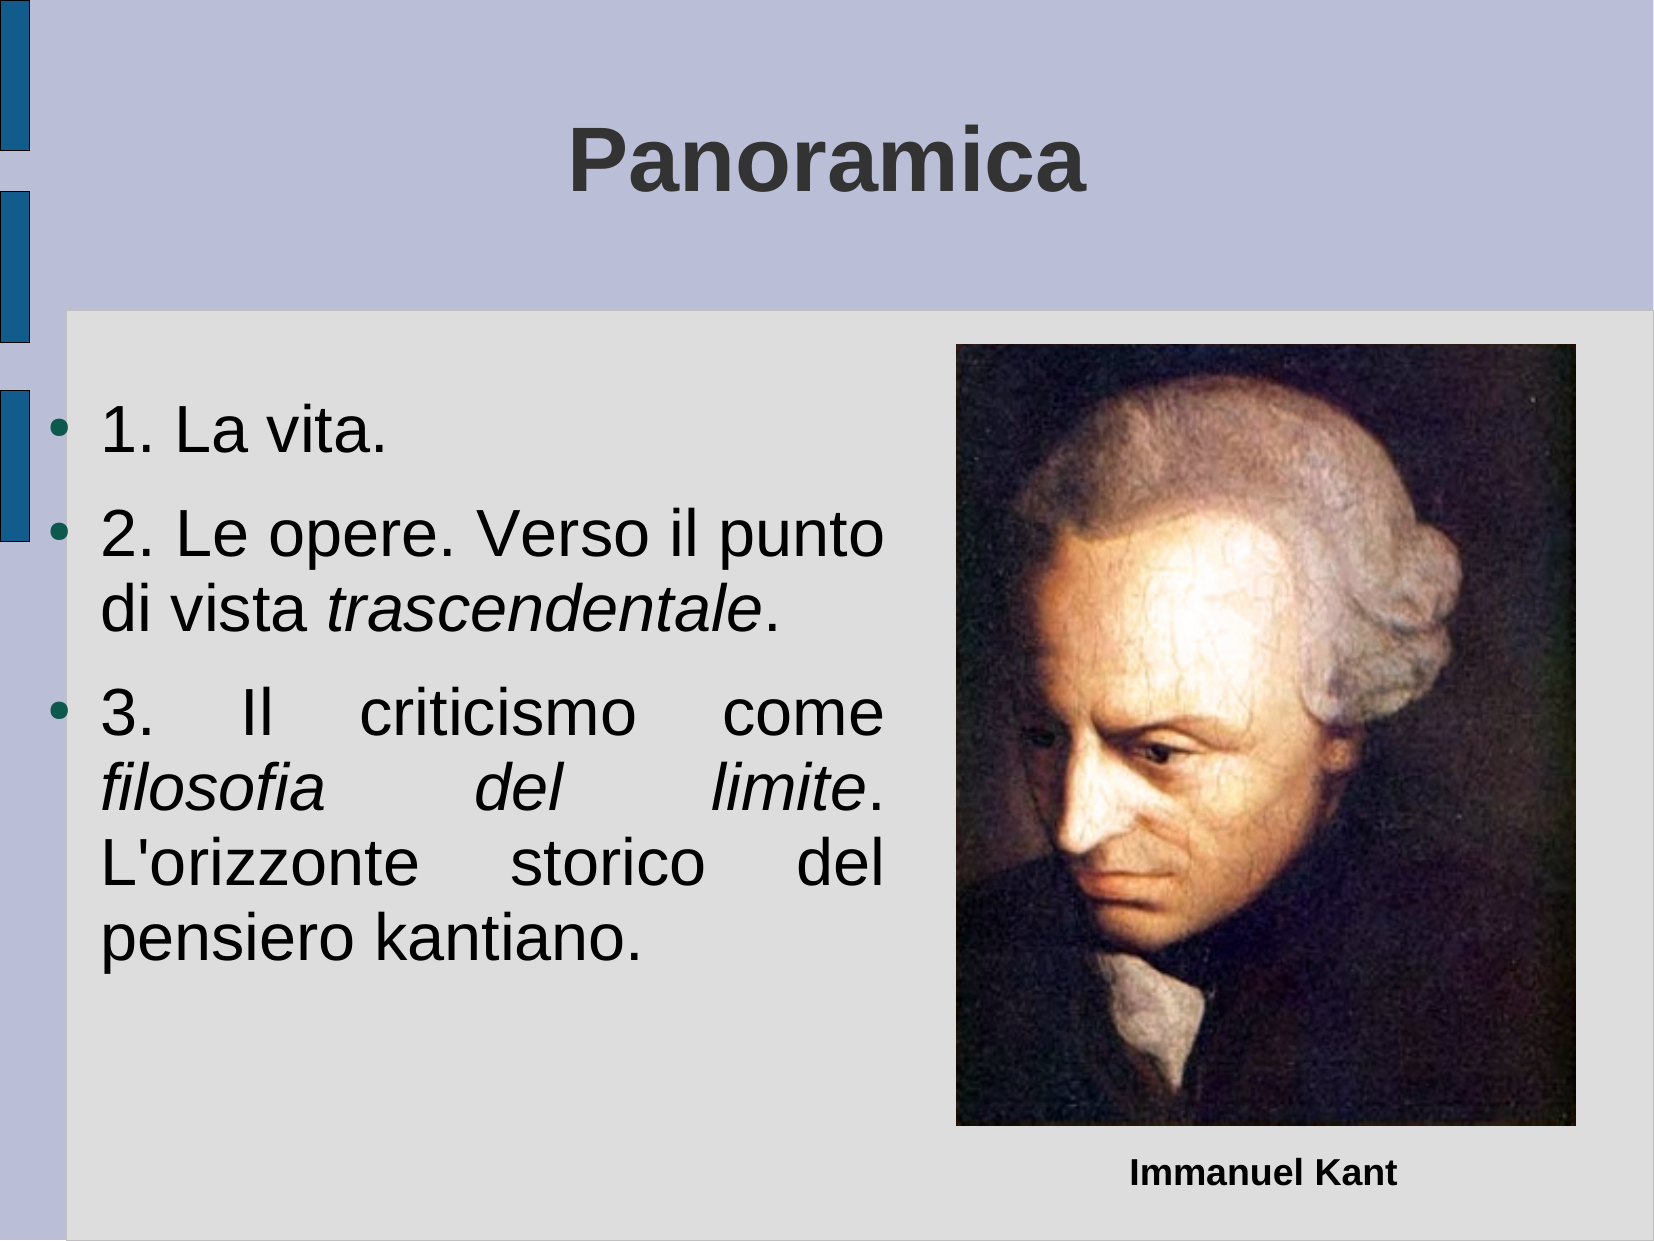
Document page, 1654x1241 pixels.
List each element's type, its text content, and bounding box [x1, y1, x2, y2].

text_box Immanuel Kant [909, 1151, 1619, 1195]
list 1. La vita. 2. Le opere. Verso il punto di vista trascendentale. 3. Il criticismo come filosofia del limite. L'orizzonte storico del pensiero kantiano. [29, 392, 886, 1174]
title Panoramica [121, 55, 1534, 263]
picture [956, 344, 1576, 1126]
